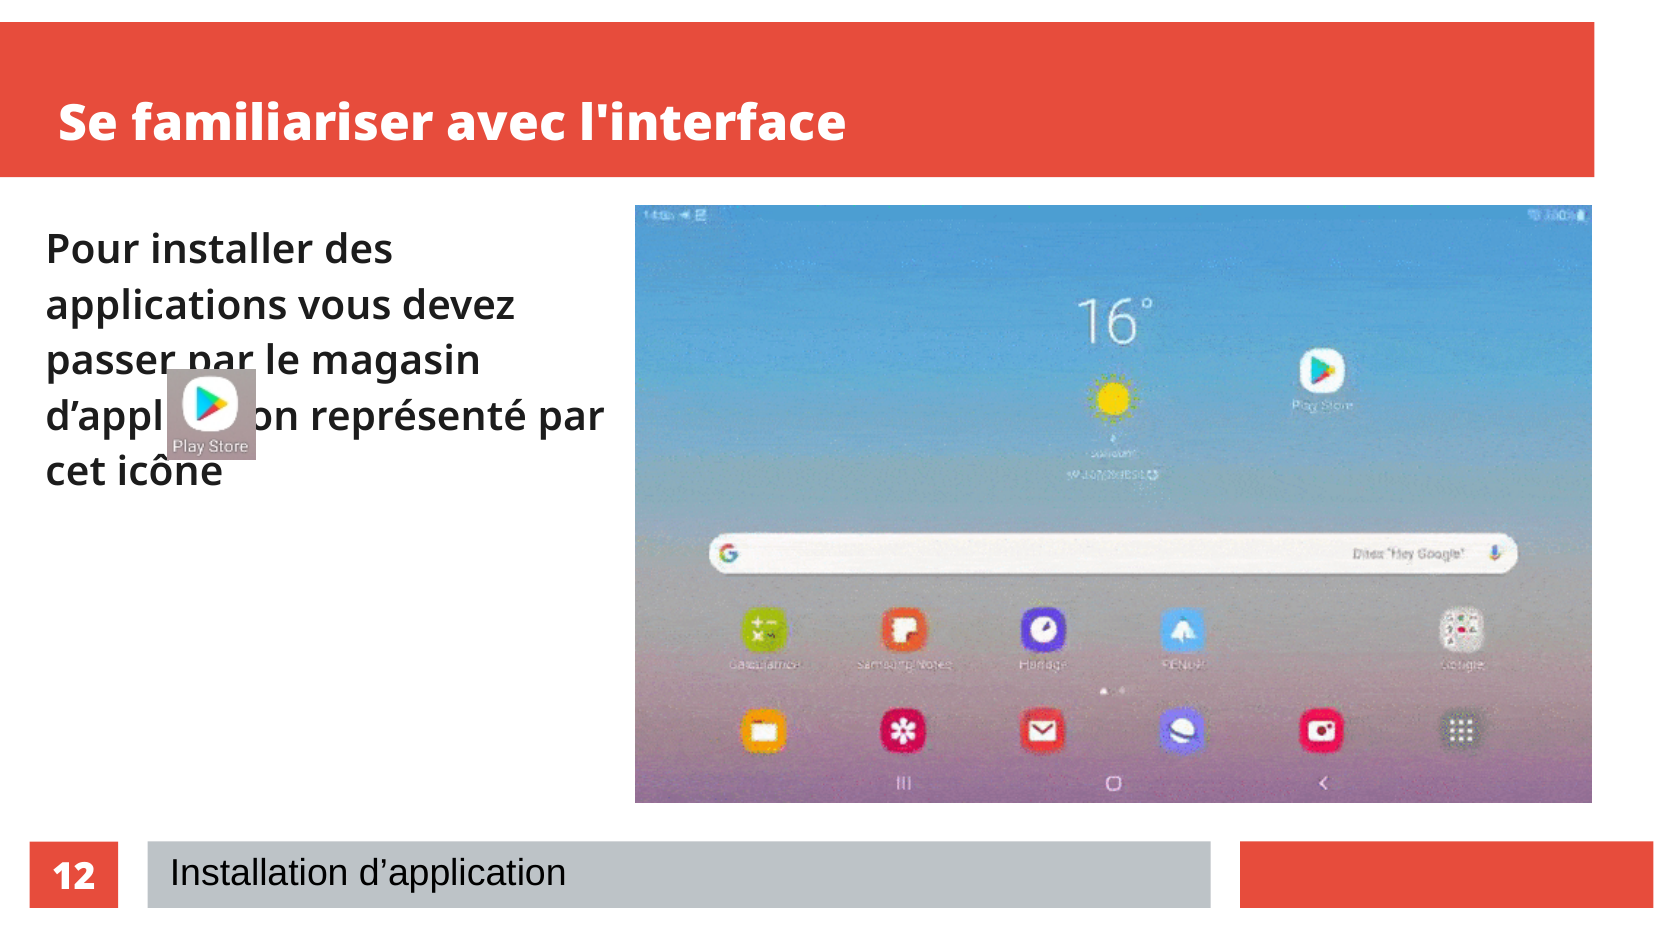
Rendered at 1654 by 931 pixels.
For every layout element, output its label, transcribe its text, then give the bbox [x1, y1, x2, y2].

text_box Installation d’application [155, 844, 1155, 907]
list Pour installer des applications vous devez passer par le magasin d’application représenté par cet icône [45, 220, 629, 797]
picture [635, 205, 1592, 803]
title Se familiariser avec l'interface [59, 44, 1595, 156]
picture [167, 369, 256, 460]
